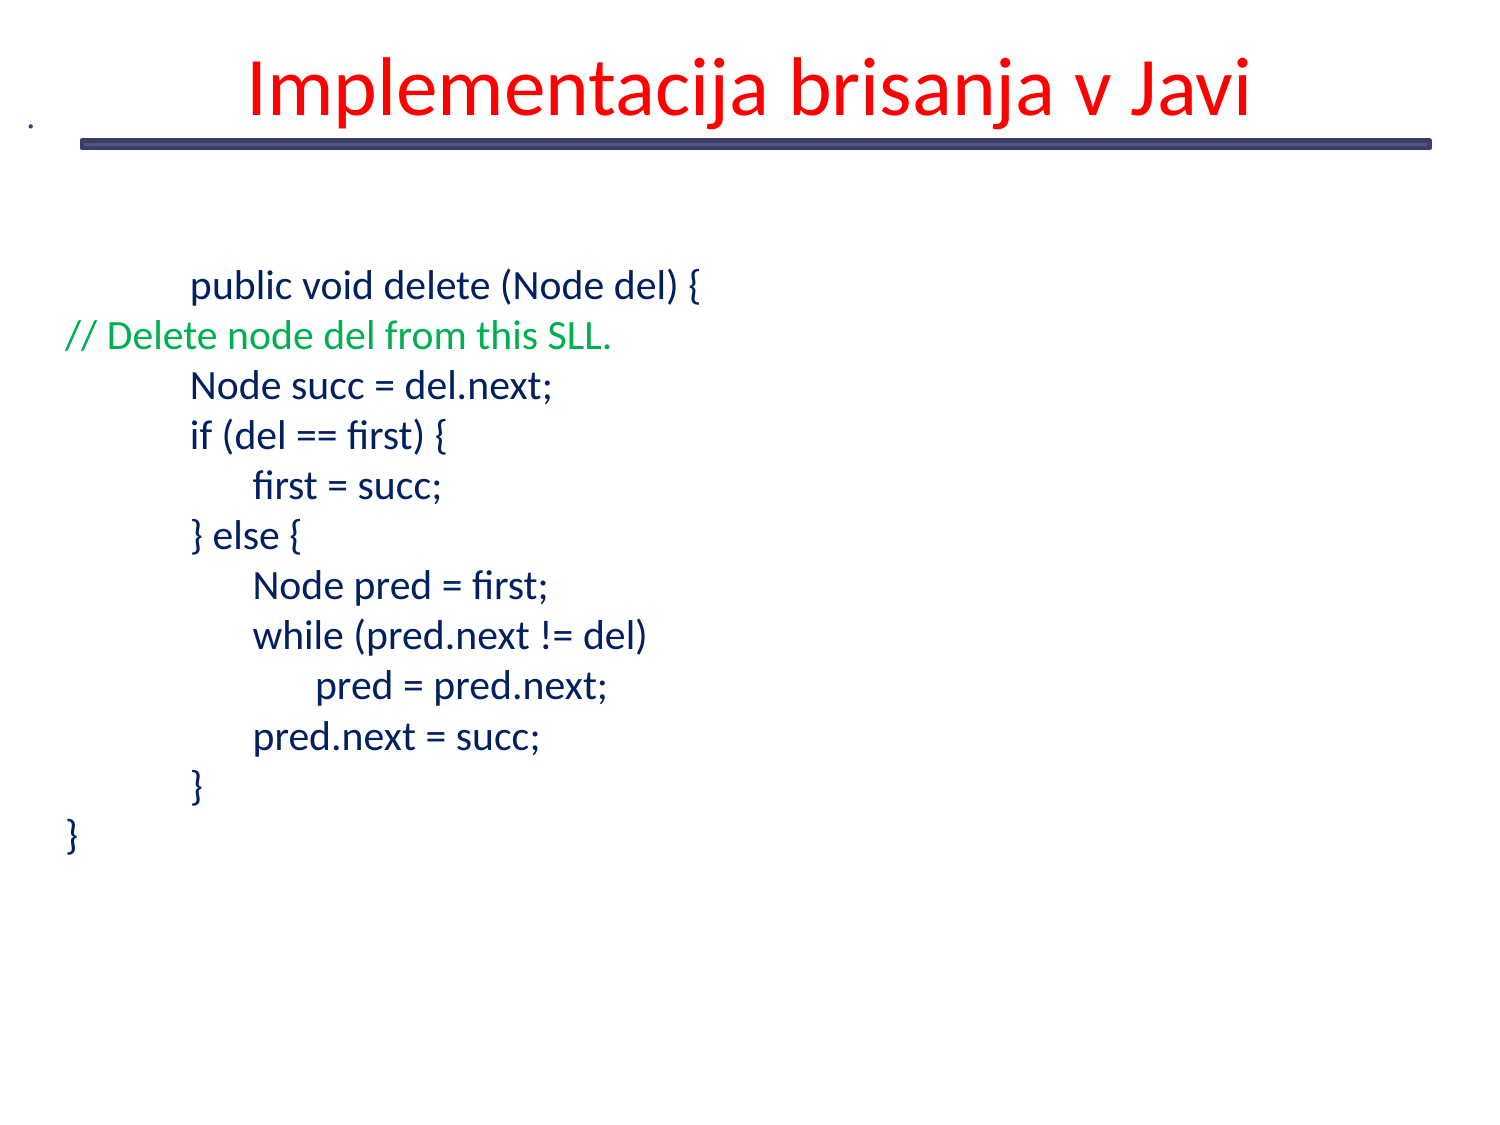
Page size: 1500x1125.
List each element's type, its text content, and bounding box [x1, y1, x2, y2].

title Implementacija brisanja v Javi [75, 23, 1425, 141]
list public void delete (Node del) { // Delete node del from this SLL. Node succ = del.next; if (del == first) { first = succ; } else { Node pred = first; while (pred.next != del) pred = pred.next; pred.next = succ; } } [50, 249, 1325, 1013]
